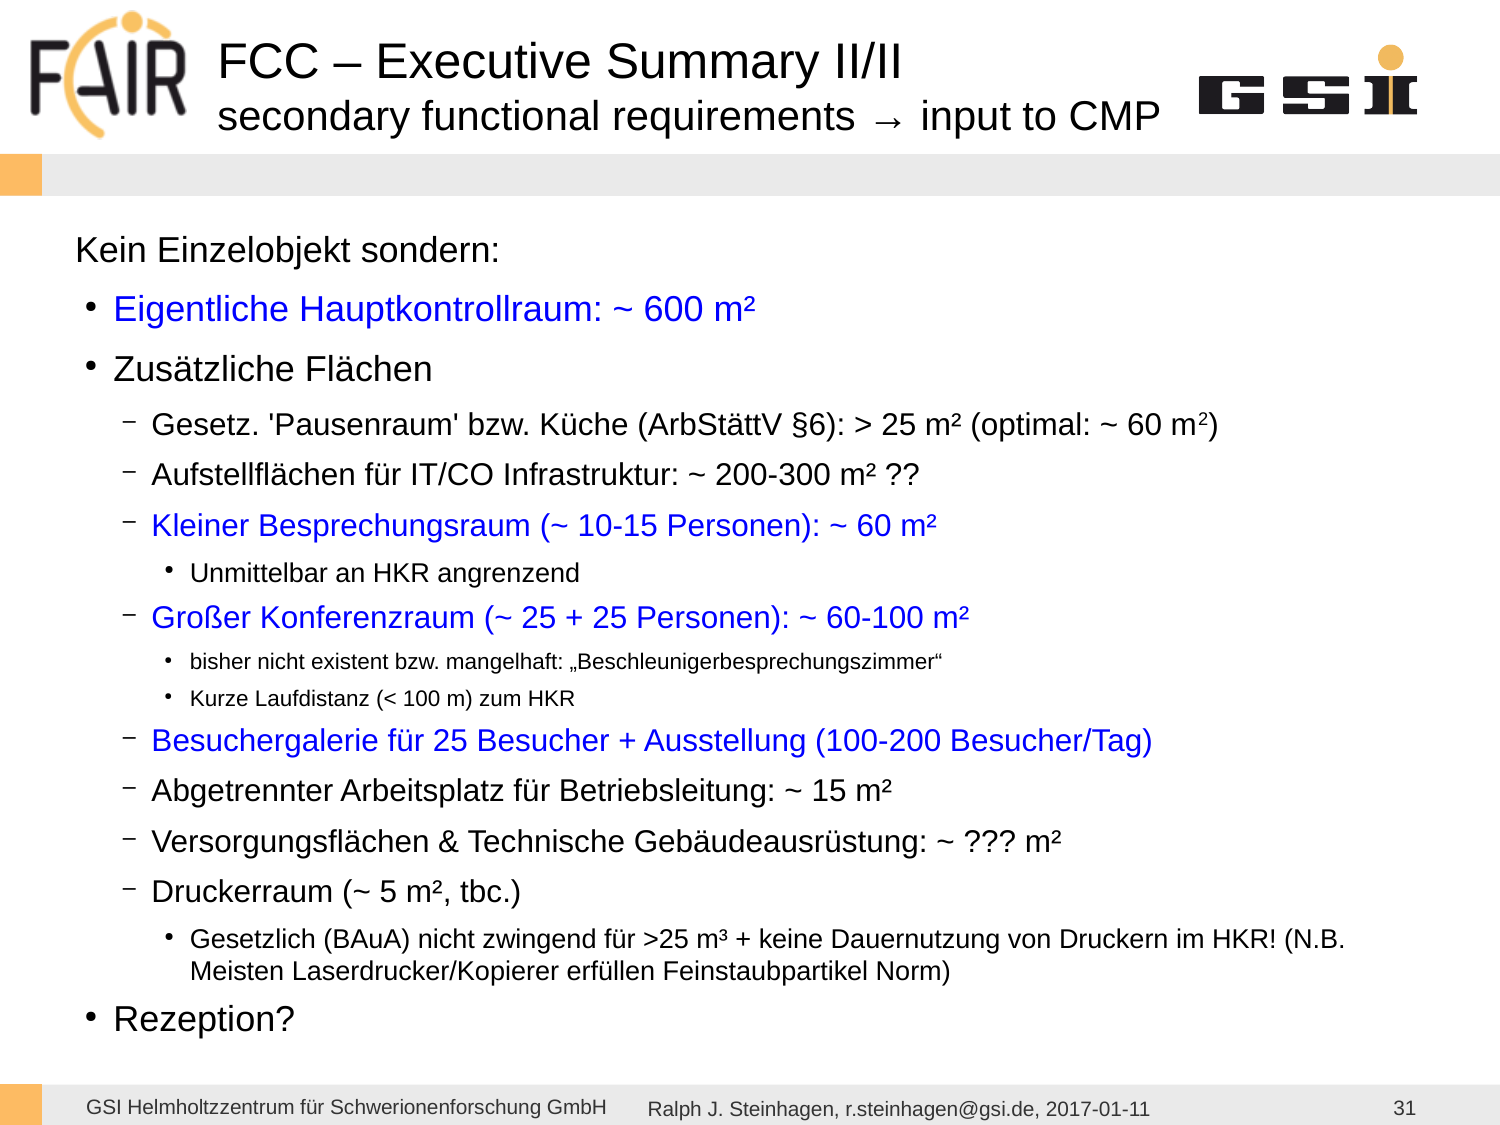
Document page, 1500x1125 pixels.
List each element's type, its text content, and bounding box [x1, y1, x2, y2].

title FCC – Executive Summary II/II secondary functional requirements → input to CMP [217, 8, 1193, 160]
list Kein Einzelobjekt sondern: Eigentliche Hauptkontrollraum: ~ 600 m² Zusätzliche Flächen Gesetz. 'Pausenraum' bzw. Küche (ArbStättV §6): > 25 m² (optimal: ~ 60 m2) Aufstellflächen für IT/CO Infrastruktur: ~ 200-300 m² ?? Kleiner Besprechungsraum (~ 10-15 Personen): ~ 60 m² Unmittelbar an HKR angrenzend Großer Konferenzraum (~ 25 + 25 Personen): ~ 60-100 m² bisher nicht existent bzw. mangelhaft: „Beschleunigerbesprechungszimmer“ Kurze Laufdistanz (< 100 m) zum HKR Besuchergalerie für 25 Besucher + Ausstellung (100-200 Besucher/Tag) Abgetrennter Arbeitsplatz für Betriebsleitung: ~ 15 m² Versorgungsflächen & Technische Gebäudeausrüstung: ~ ??? m² Druckerraum (~ 5 m², tbc.) Gesetzlich (BAuA) nicht zwingend für >25 m³ + keine Dauernutzung von Druckern im HKR! (N.B. Meisten Laserdrucker/Kopierer erfüllen Feinstaubpartikel Norm) Rezeption? [75, 226, 1425, 1050]
picture [1197, 42, 1419, 117]
picture [30, 9, 187, 141]
